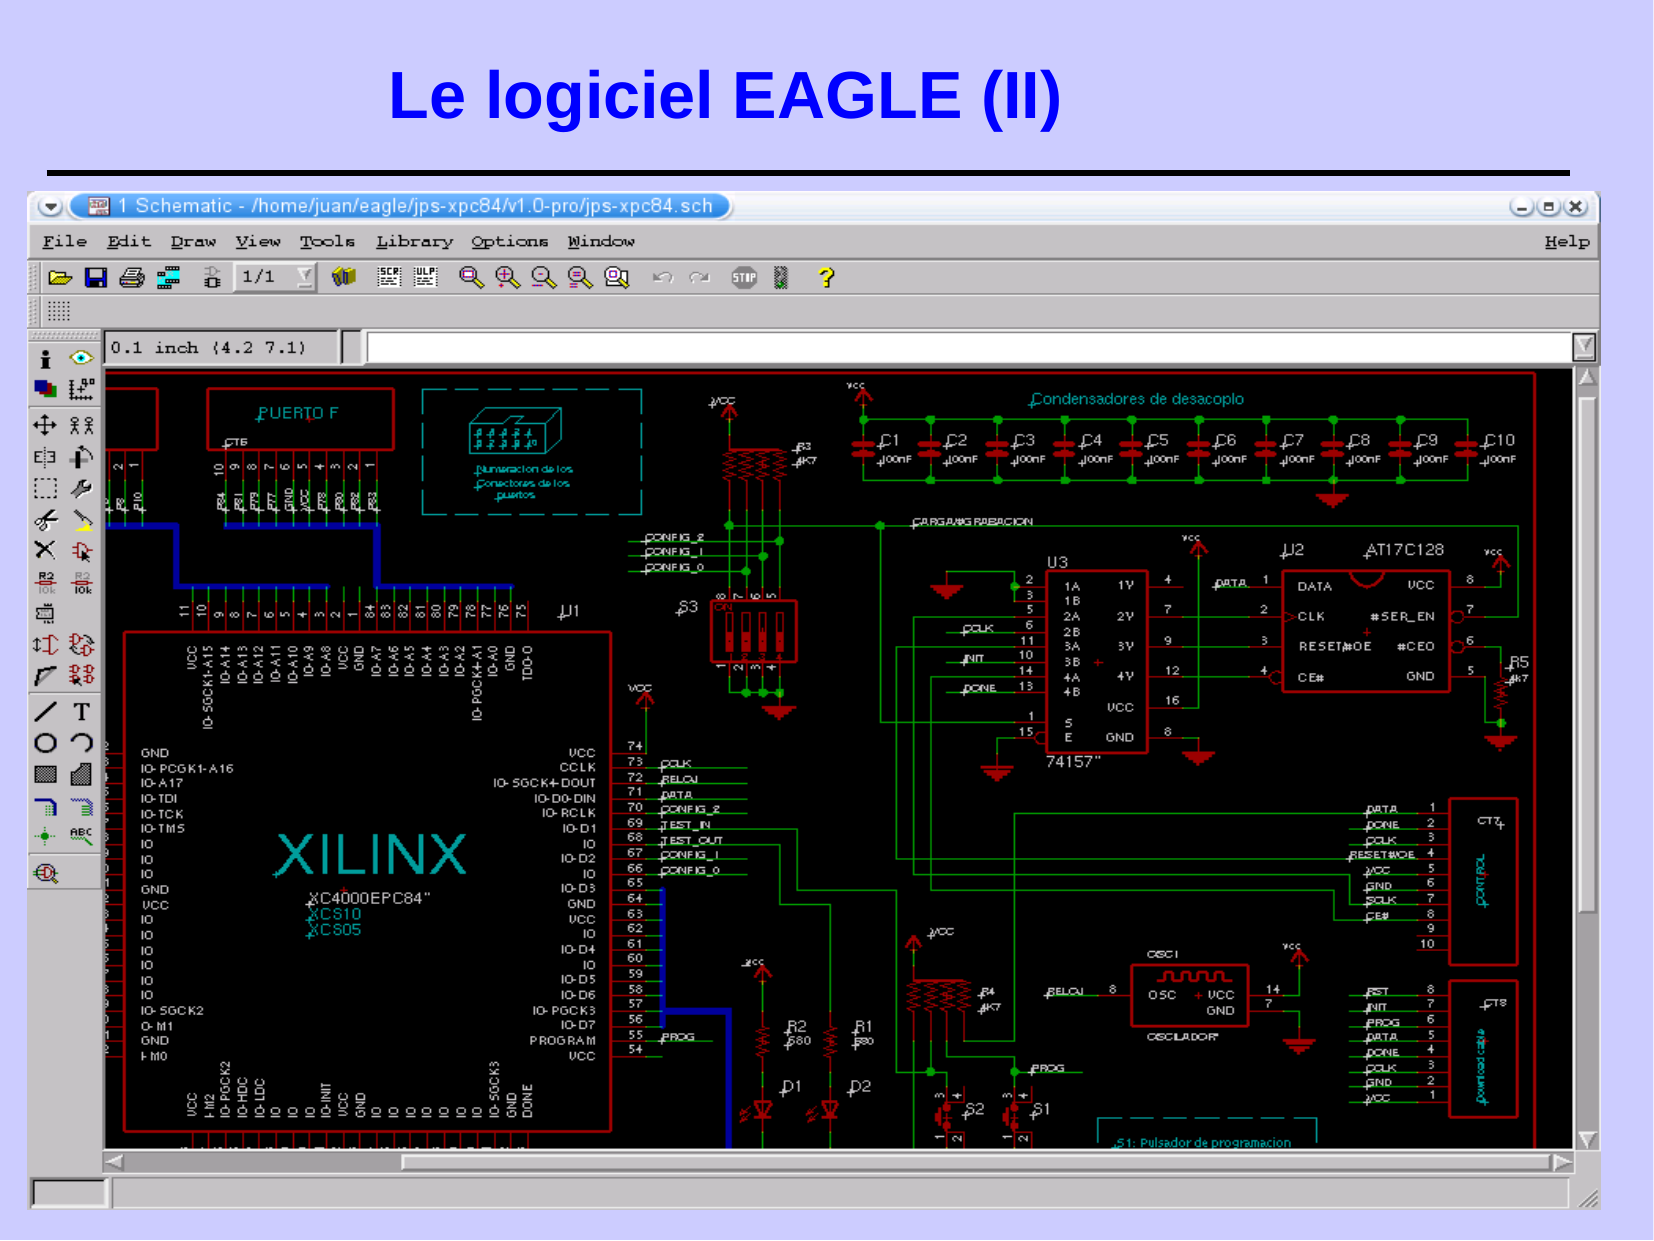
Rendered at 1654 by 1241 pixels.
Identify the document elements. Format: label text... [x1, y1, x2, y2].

picture [27, 191, 1601, 1210]
title Le logiciel EAGLE (II) [88, 0, 1364, 170]
